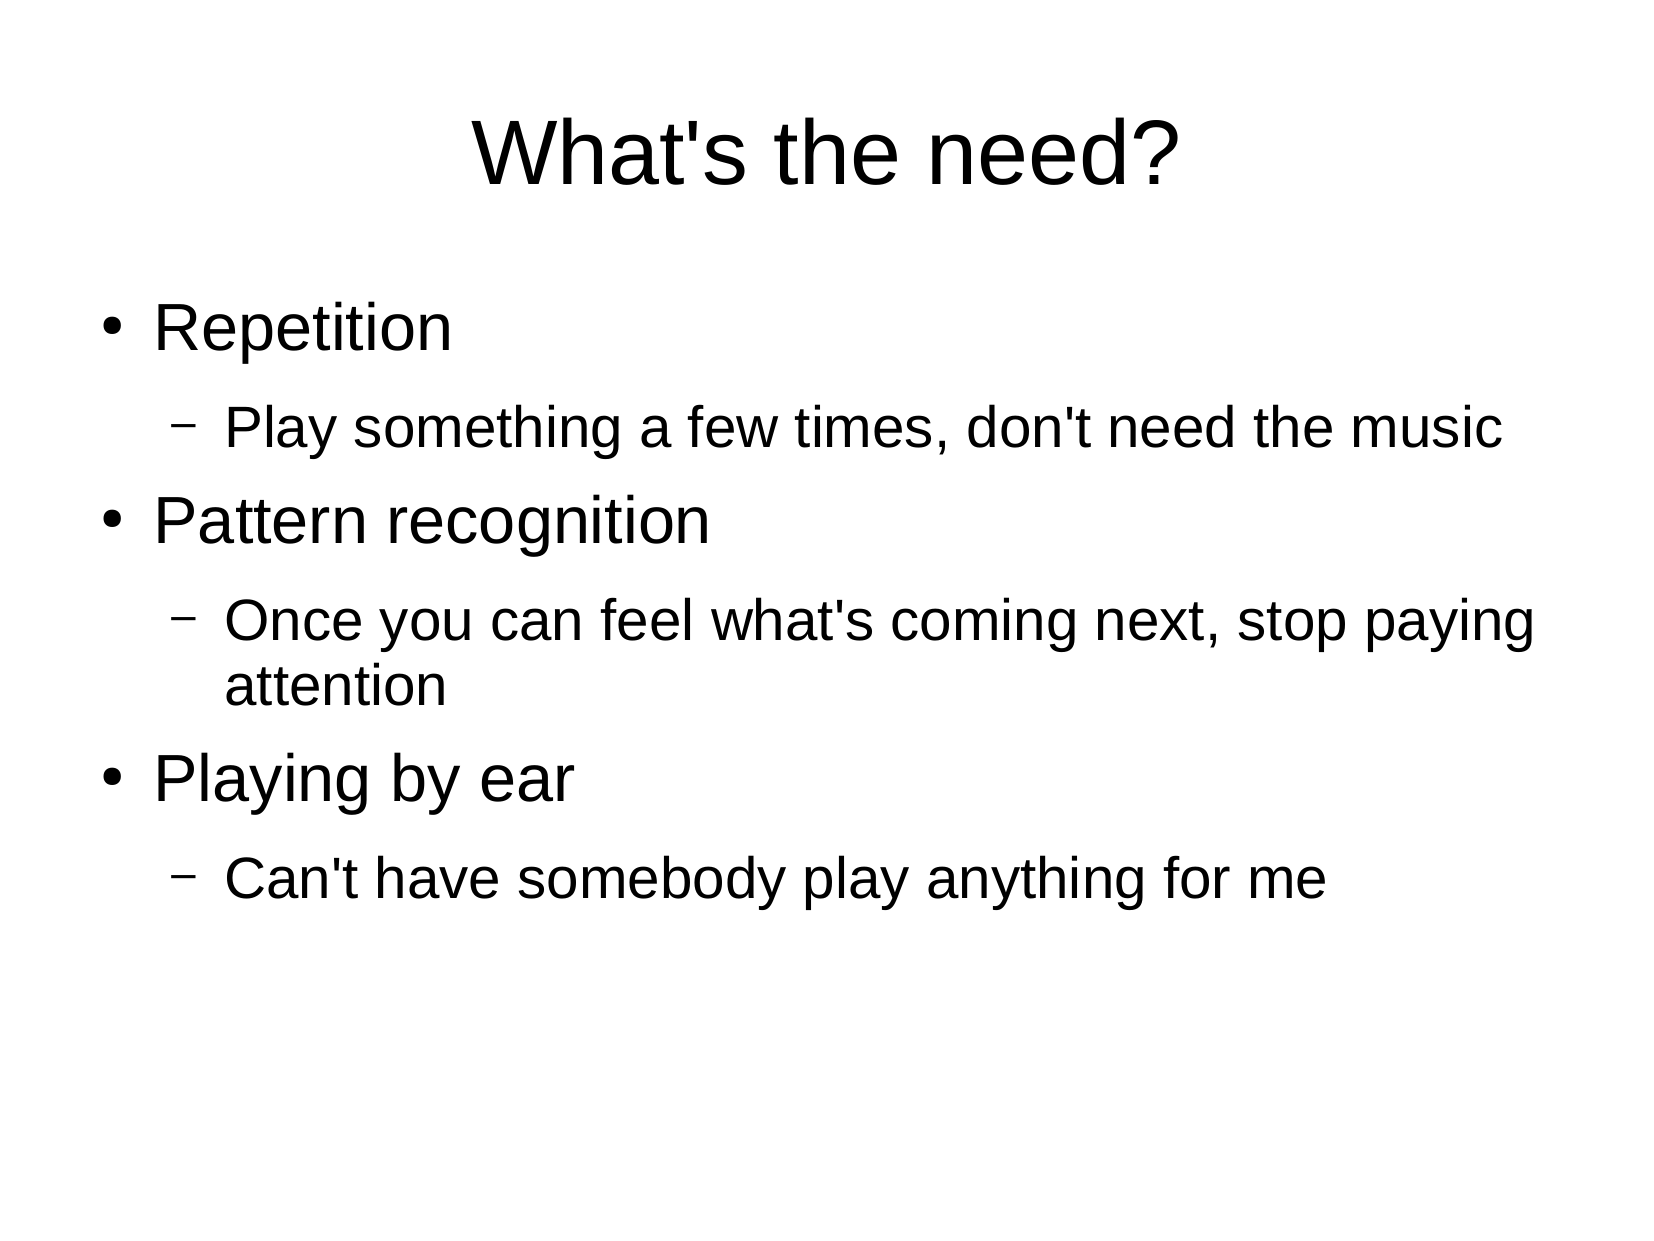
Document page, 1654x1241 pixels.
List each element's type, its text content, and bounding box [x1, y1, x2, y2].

title What's the need? [82, 49, 1571, 257]
list Repetition Play something a few times, don't need the music Pattern recognition Once you can feel what's coming next, stop paying attention Playing by ear Can't have somebody play anything for me [82, 290, 1571, 1010]
